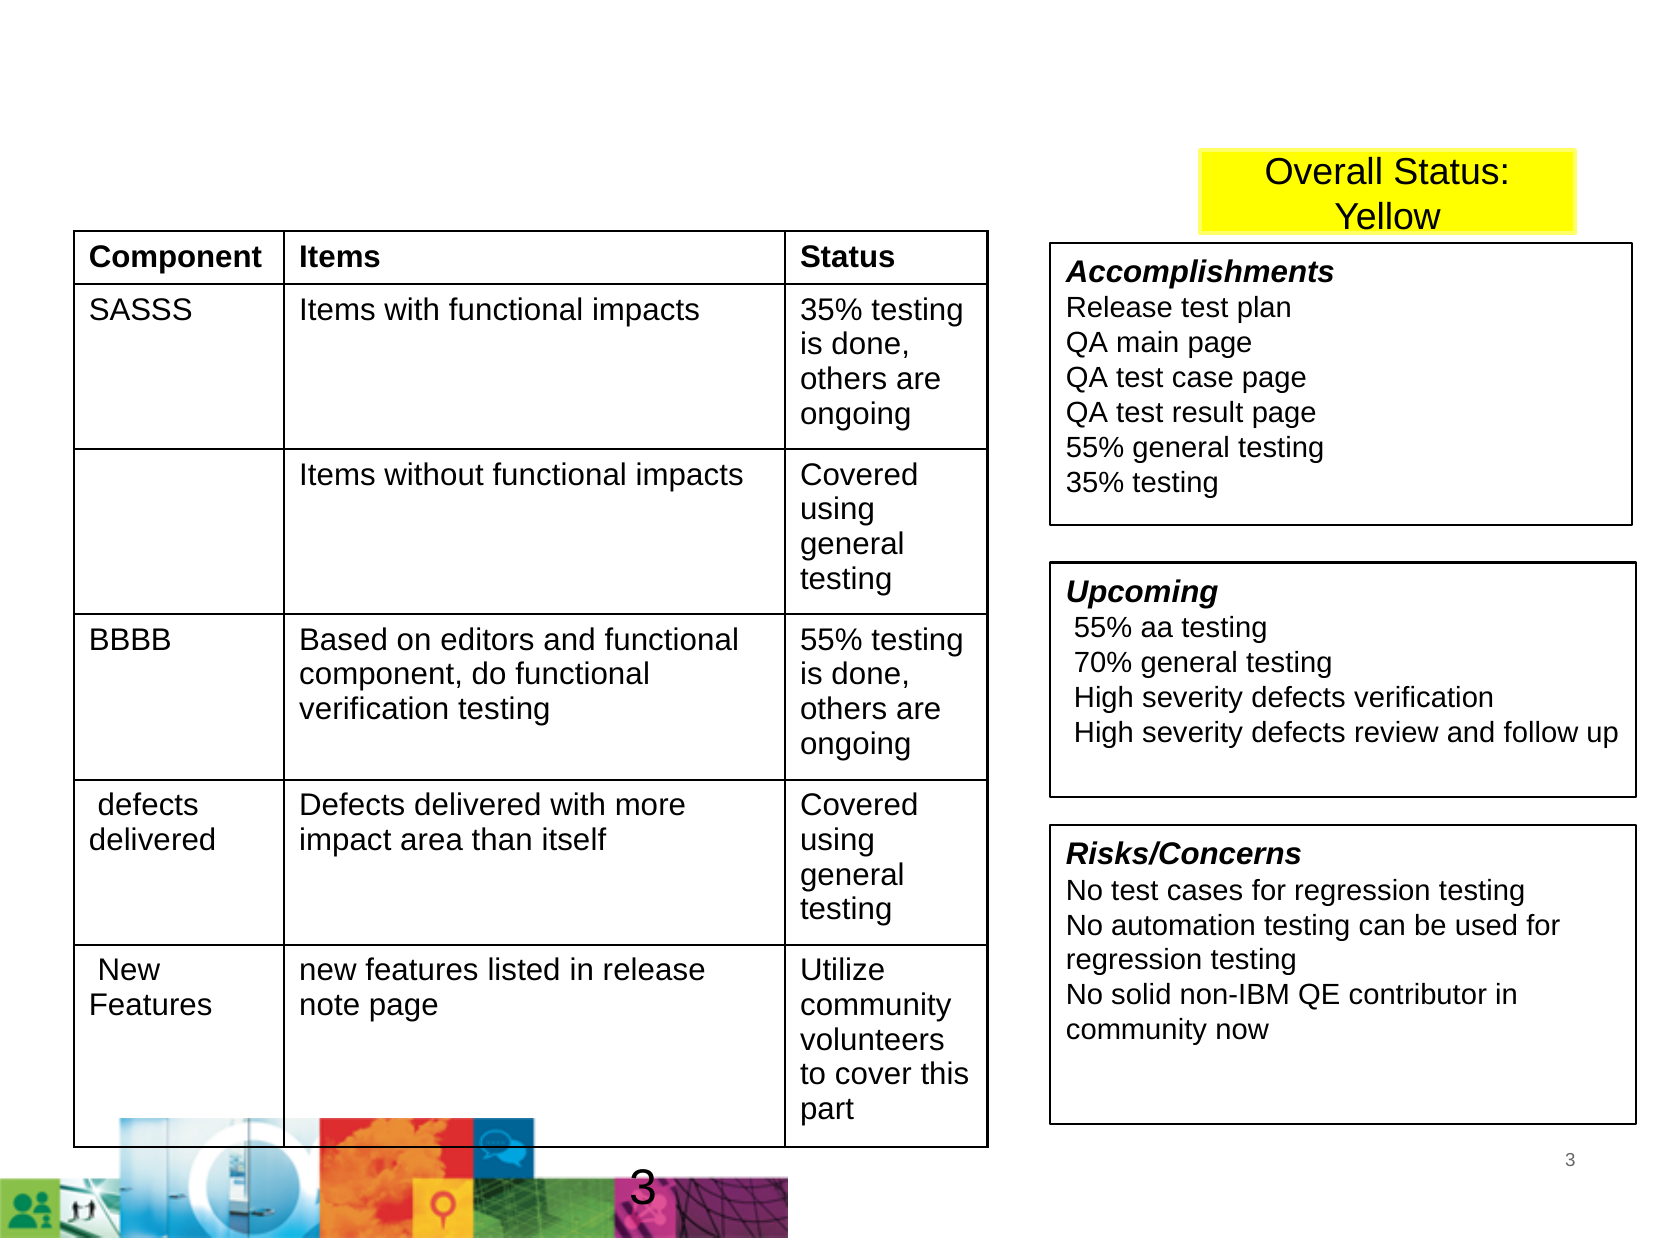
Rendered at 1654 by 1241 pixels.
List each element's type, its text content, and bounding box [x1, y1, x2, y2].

table_cell Based on editors and functional component, do functional verification testing [285, 615, 784, 779]
table_cell 35% testing is done, others are ongoing [786, 285, 986, 448]
table_cell Utilize community volunteers to cover this part [786, 946, 986, 1146]
table_cell Covered using general testing [786, 450, 986, 613]
table_cell BBBB [75, 615, 283, 779]
picture [0, 0, 1654, 1241]
table_cell defects delivered [75, 781, 283, 944]
table_cell SASSS [75, 285, 283, 448]
table_header Status [786, 232, 986, 283]
table_cell Covered using general testing [786, 781, 986, 944]
table_header Items [285, 232, 784, 283]
table_header Component [75, 232, 283, 283]
table_cell Defects delivered with more impact area than itself [285, 781, 784, 944]
table_cell Items with functional impacts [285, 285, 784, 448]
table_cell Items without functional impacts [285, 450, 784, 613]
text_box Risks/Concerns No test cases for regression testing No automation testing can be used for regression testing No solid non-IBM QE contributor in community now [1050, 825, 1637, 1124]
table_cell 55% testing is done, others are ongoing [786, 615, 986, 779]
table_cell [75, 450, 283, 613]
table_cell new features listed in release note page [285, 946, 784, 1146]
text_box Overall Status: Yellow [1200, 150, 1576, 234]
text_box Accomplishments Release test plan QA main page QA test case page QA test result page 55% general testing 35% testing [1050, 242, 1633, 526]
table_cell New Features [75, 946, 283, 1146]
text_box Upcoming 55% aa testing 70% general testing High severity defects verification High severity defects review and follow up [1050, 562, 1636, 797]
